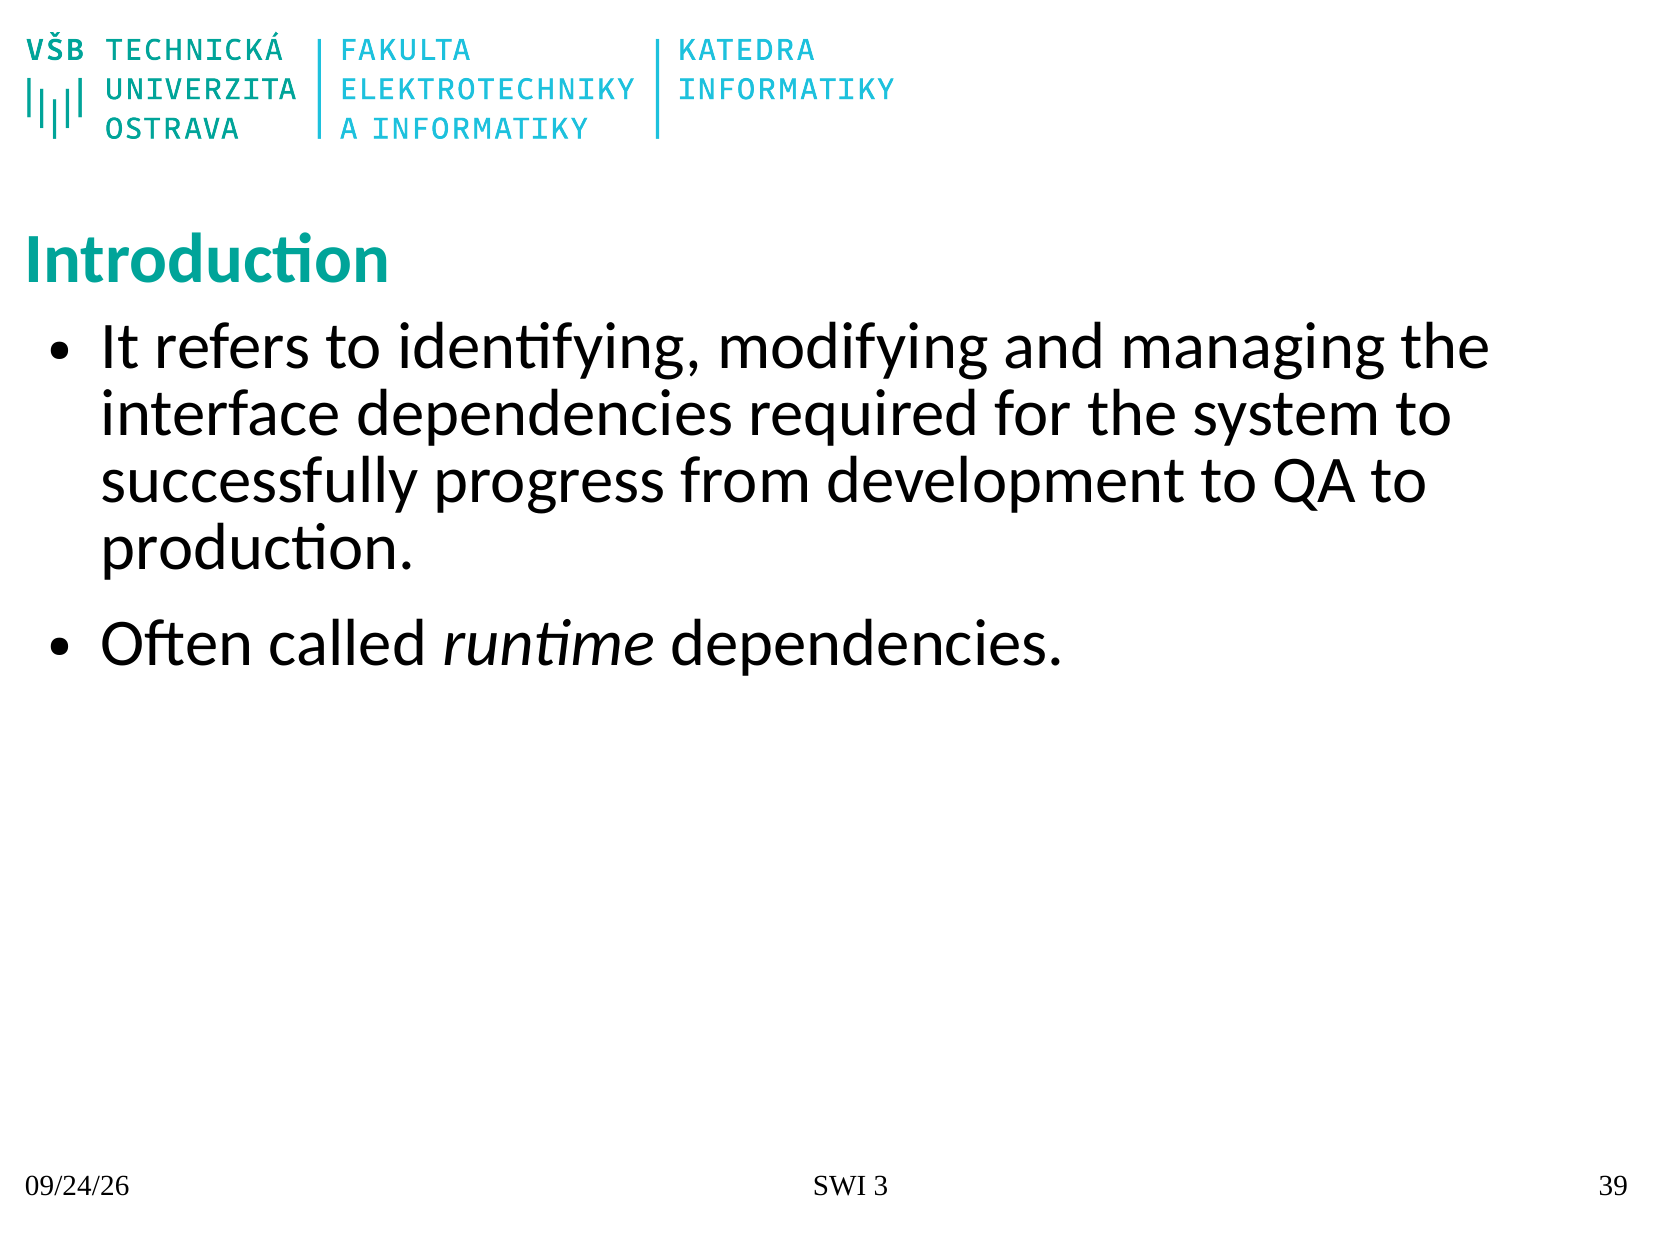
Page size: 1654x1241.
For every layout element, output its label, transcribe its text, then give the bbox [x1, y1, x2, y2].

list It refers to identifying, modifying and managing the interface dependencies required for the system to successfully progress from development to QA to production. Often called runtime dependencies. [30, 318, 1629, 1146]
title Introduction [24, 169, 1629, 300]
picture [26, 31, 894, 139]
